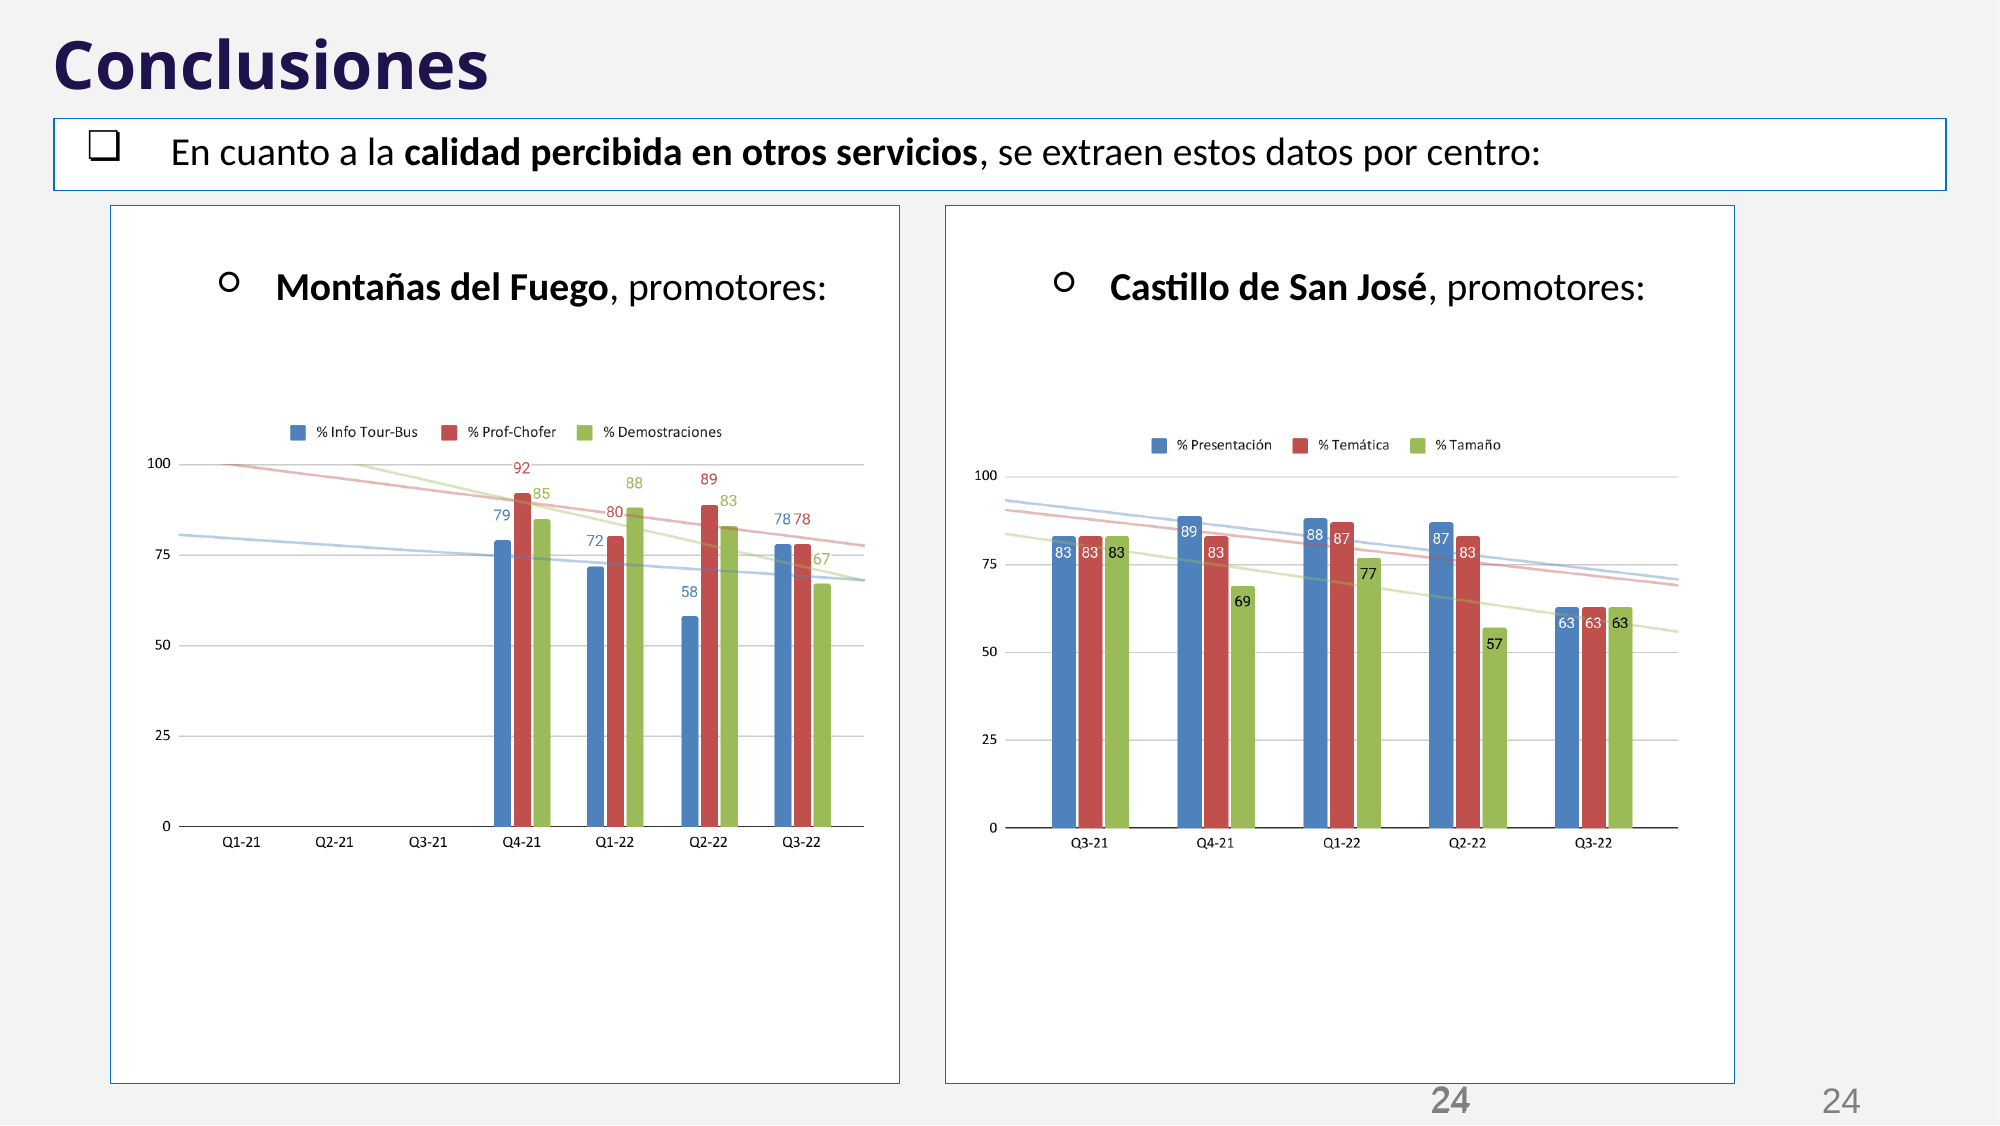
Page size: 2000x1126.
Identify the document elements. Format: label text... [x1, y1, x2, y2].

picture [123, 401, 888, 874]
text_box Castillo de San José, promotores: [945, 205, 1735, 1084]
text_box Conclusiones [52, 0, 1945, 126]
picture [951, 415, 1701, 874]
text_box Montañas del Fuego, promotores: [110, 205, 900, 1084]
text_box En cuanto a la calidad percibida en otros servicios, se extraen estos datos por centro: [53, 118, 1947, 191]
text_box <number> [1412, 1069, 1880, 1126]
